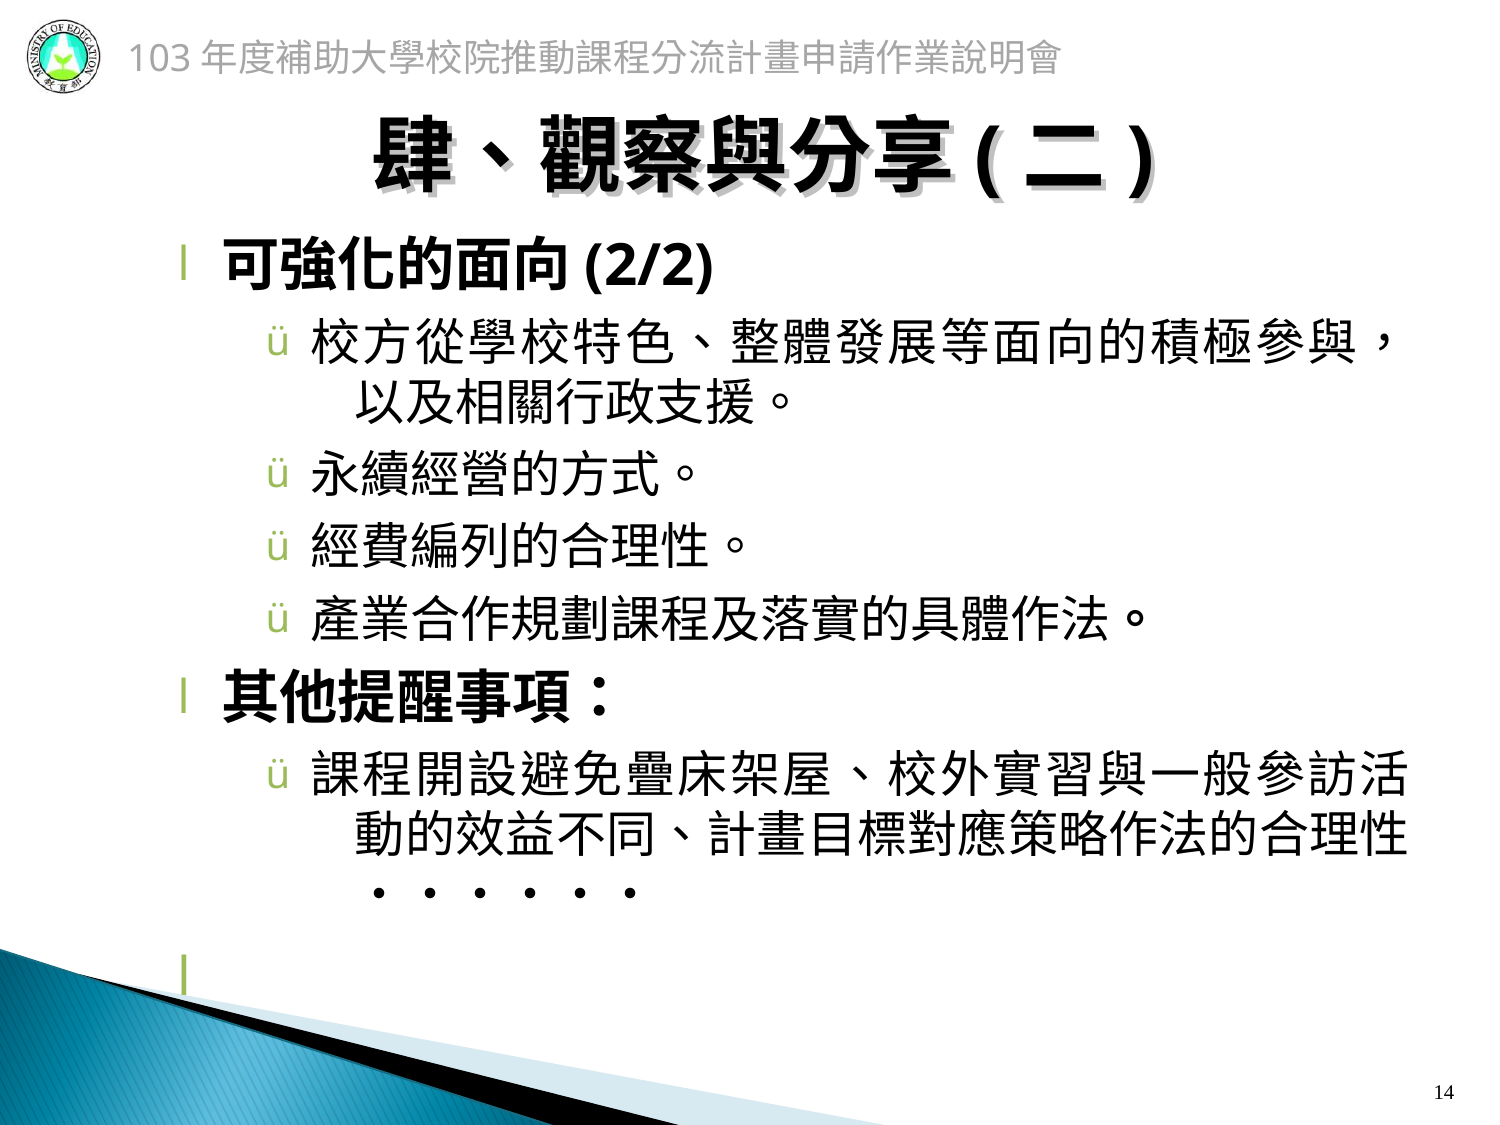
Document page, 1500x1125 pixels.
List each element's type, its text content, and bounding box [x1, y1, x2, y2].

text_box 14 [1418, 1051, 1479, 1112]
picture [17, 19, 102, 96]
text_box 肆、觀察與分享(二) [101, 95, 1426, 213]
text_box 103年度補助大學校院推動課程分流計畫申請作業說明會 [112, 26, 1436, 88]
text_box 可強化的面向(2/2) 校方從學校特色、整體發展等面向的積極參與，以及相關行政支援。 永續經營的方式。 經費編列的合理性。 產業合作規劃課程及落實的具體作法。 其他提醒事項： 課程開設避免疊床架屋、校外實習與一般參訪活動的效益不同、計畫目標對應策略作法的合理性‧‧‧‧‧‧ [75, 219, 1426, 963]
